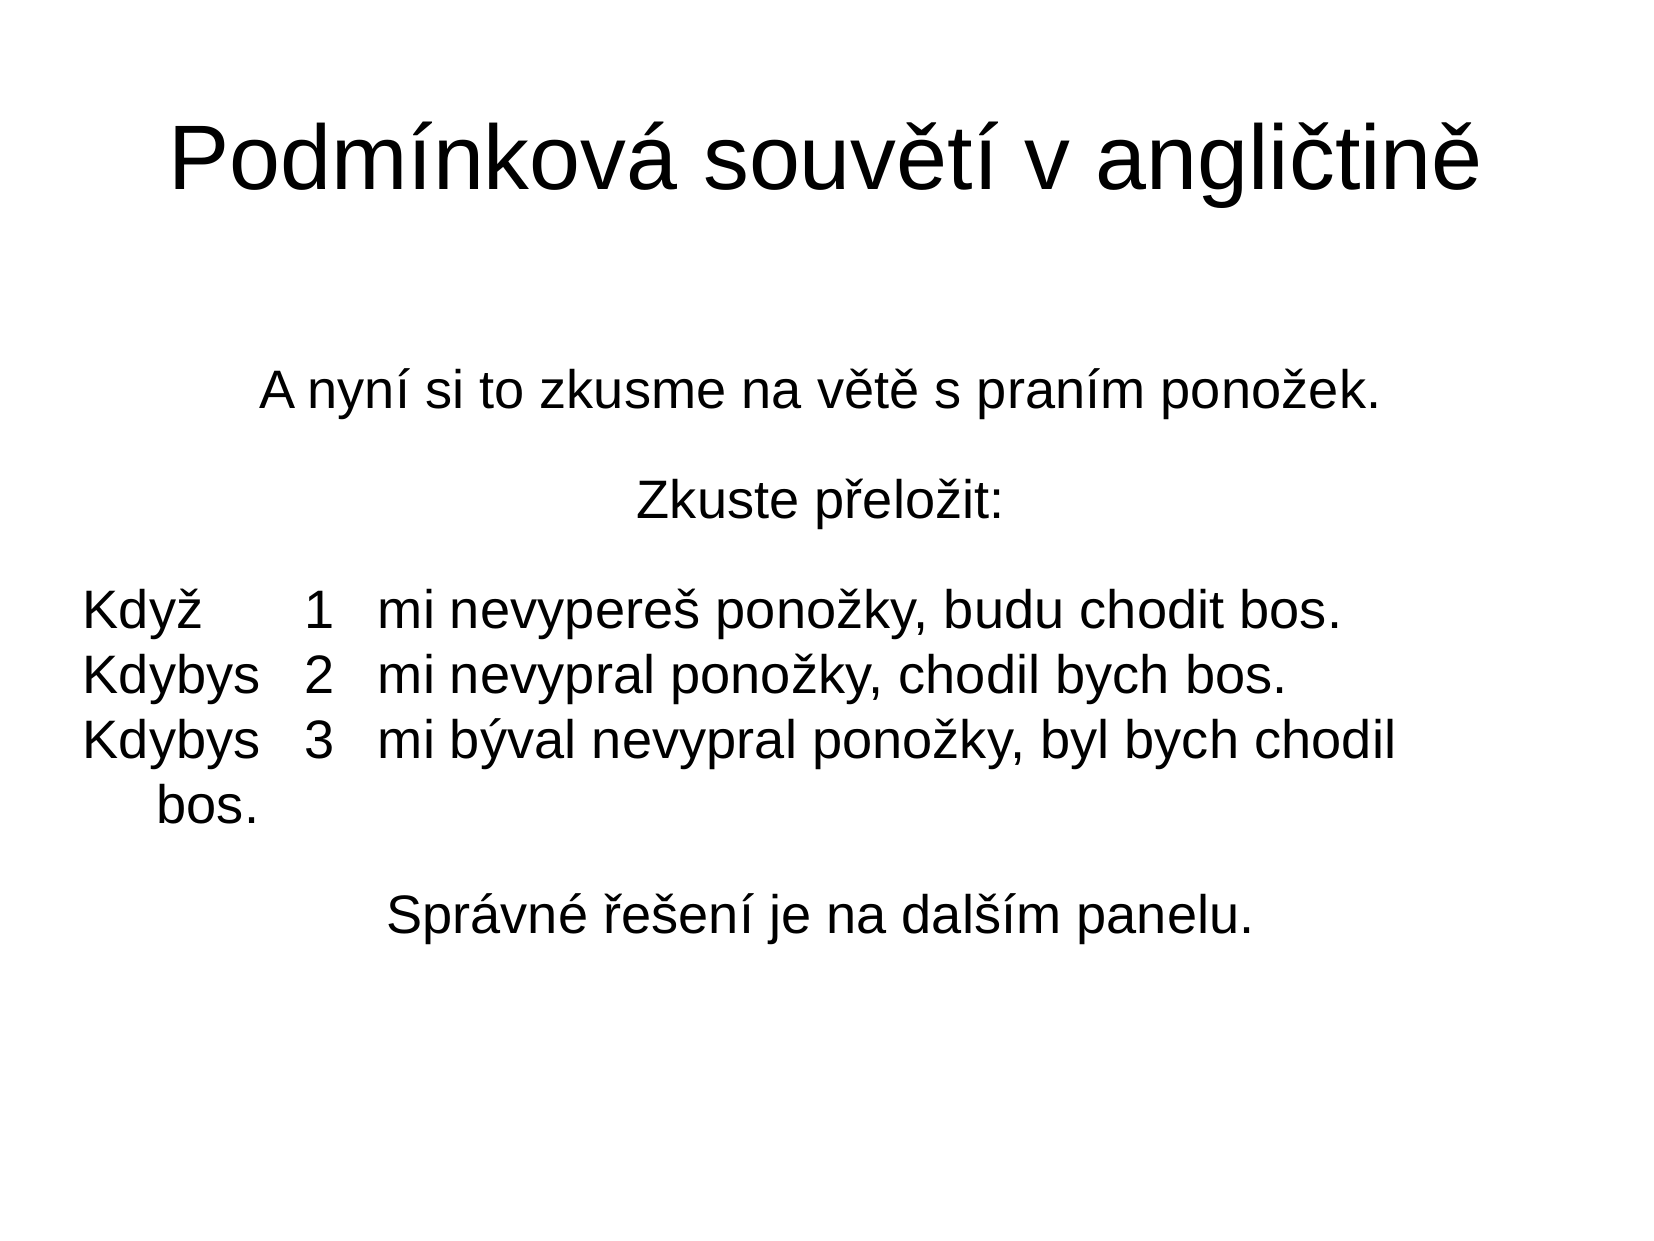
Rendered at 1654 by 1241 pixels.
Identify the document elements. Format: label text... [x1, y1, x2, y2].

text_box Podmínková souvětí v angličtině [83, 49, 1570, 256]
text_box A nyní si to zkusme na větě s praním ponožek. Zkuste přeložit: Když 1 mi nevypereš ponožky, budu chodit bos. Kdybys 2 mi nevypral ponožky, chodil bych bos. Kdybys 3 mi býval nevypral ponožky, byl bych chodil bos. Správné řešení je na dalším panelu. [83, 290, 1570, 1009]
